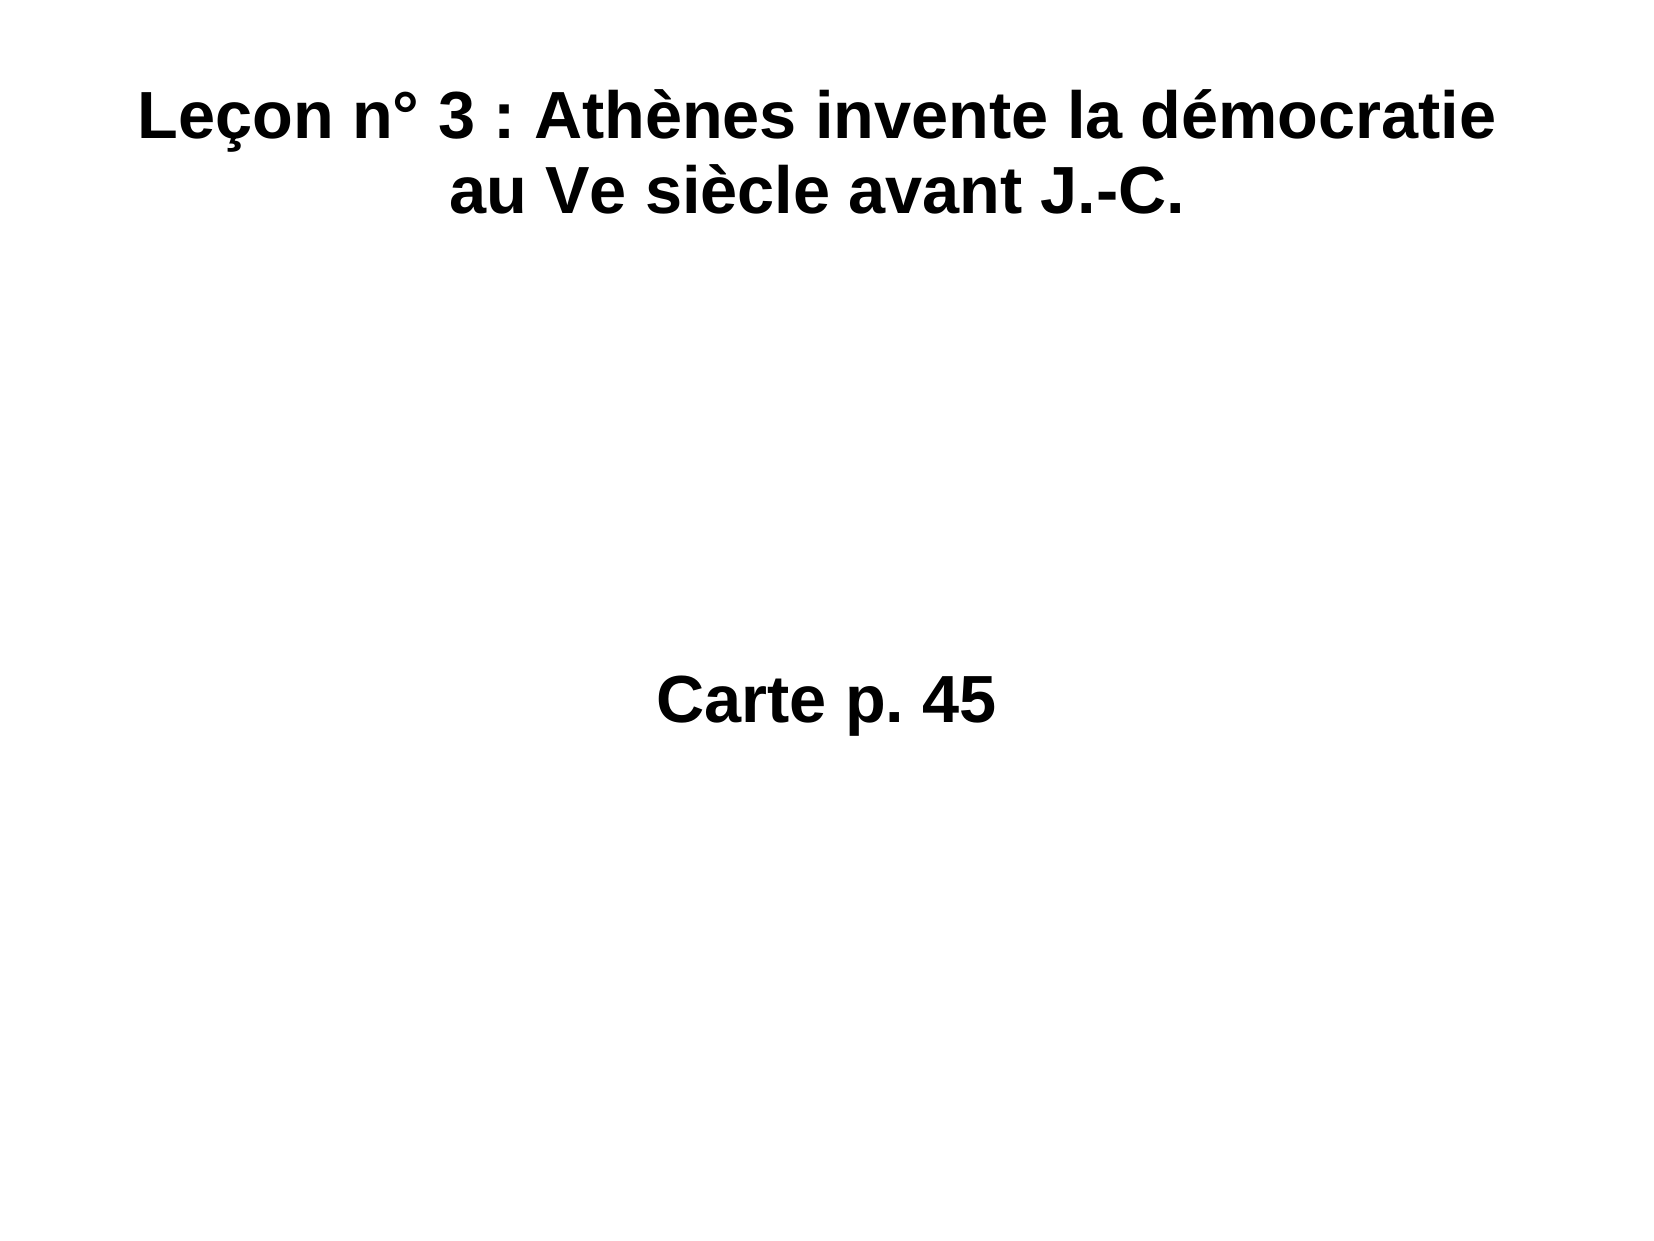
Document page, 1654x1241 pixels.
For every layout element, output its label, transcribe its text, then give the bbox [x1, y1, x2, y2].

title Leçon n° 3 : Athènes invente la démocratie au Ve siècle avant J.-C. [82, 56, 1571, 250]
subtitle Carte p. 45 [82, 297, 1571, 1102]
